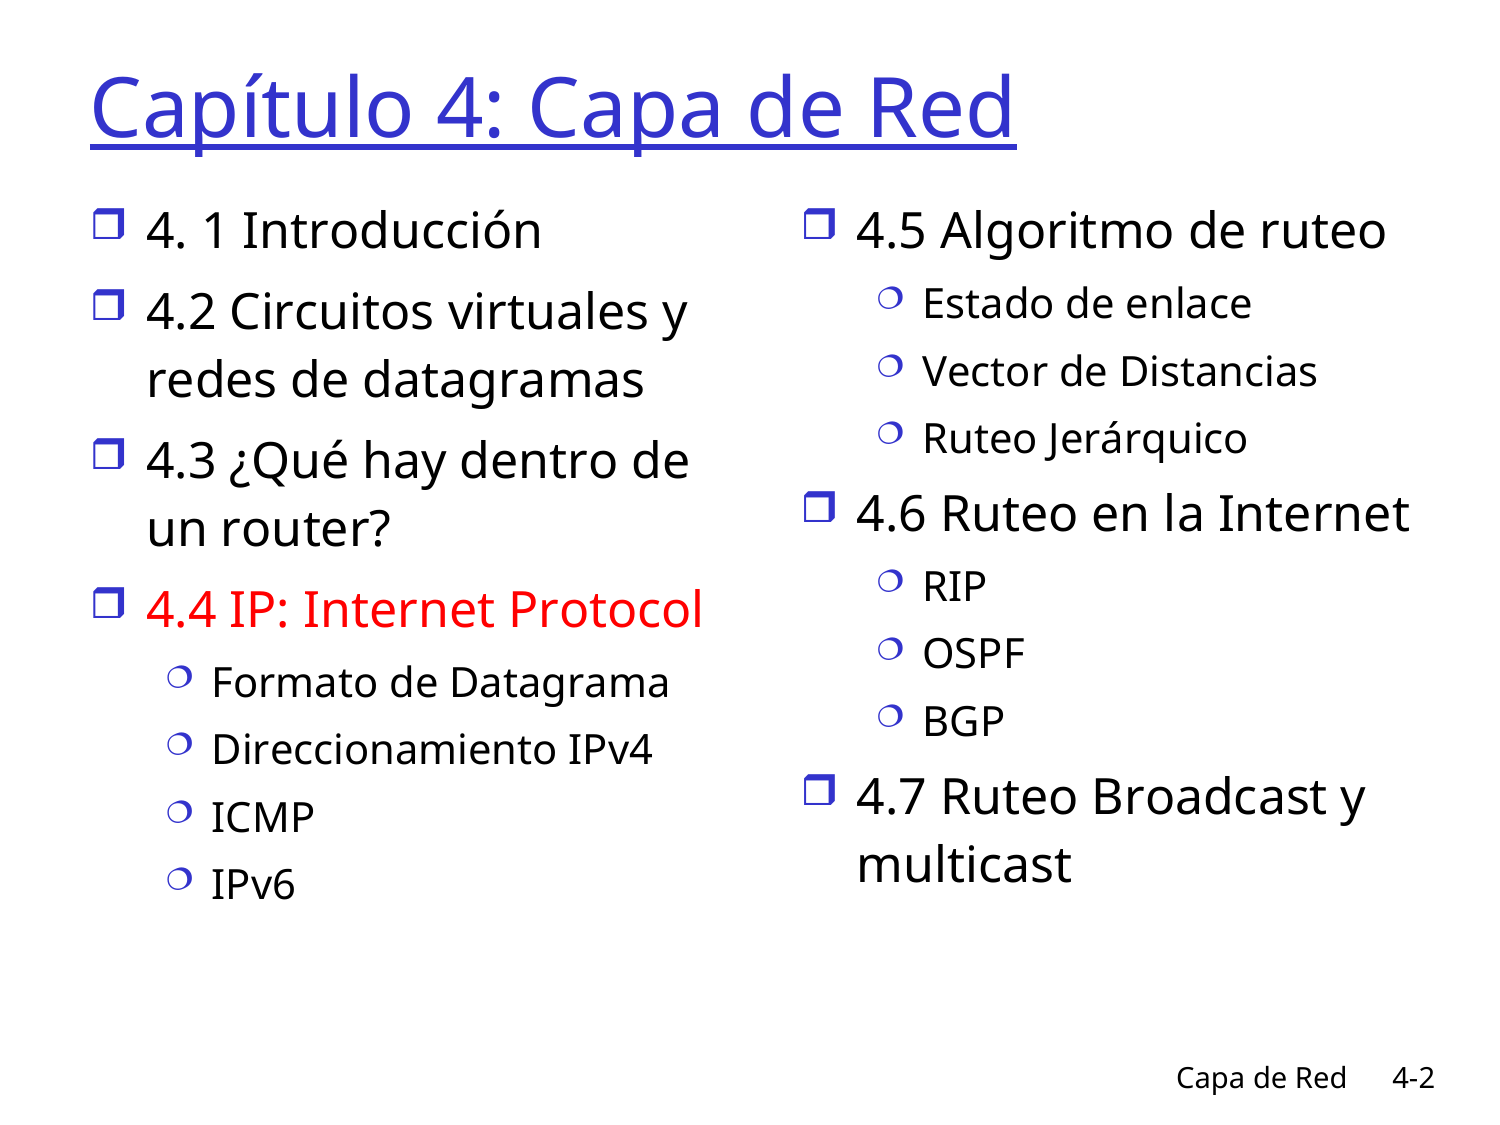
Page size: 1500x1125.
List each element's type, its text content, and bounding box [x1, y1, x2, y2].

list 4.5 Algoritmo de ruteo Estado de enlace Vector de Distancias Ruteo Jerárquico 4.6 Ruteo en la Internet RIP OSPF BGP 4.7 Ruteo Broadcast y multicast [785, 187, 1464, 1044]
list 4. 1 Introducción 4.2 Circuitos virtuales y redes de datagramas 4.3 ¿Qué hay dentro de un router? 4.4 IP: Internet Protocol Formato de Datagrama Direccionamiento IPv4 ICMP IPv6 [75, 187, 753, 1044]
title Capítulo 4: Capa de Red [75, 15, 1463, 196]
